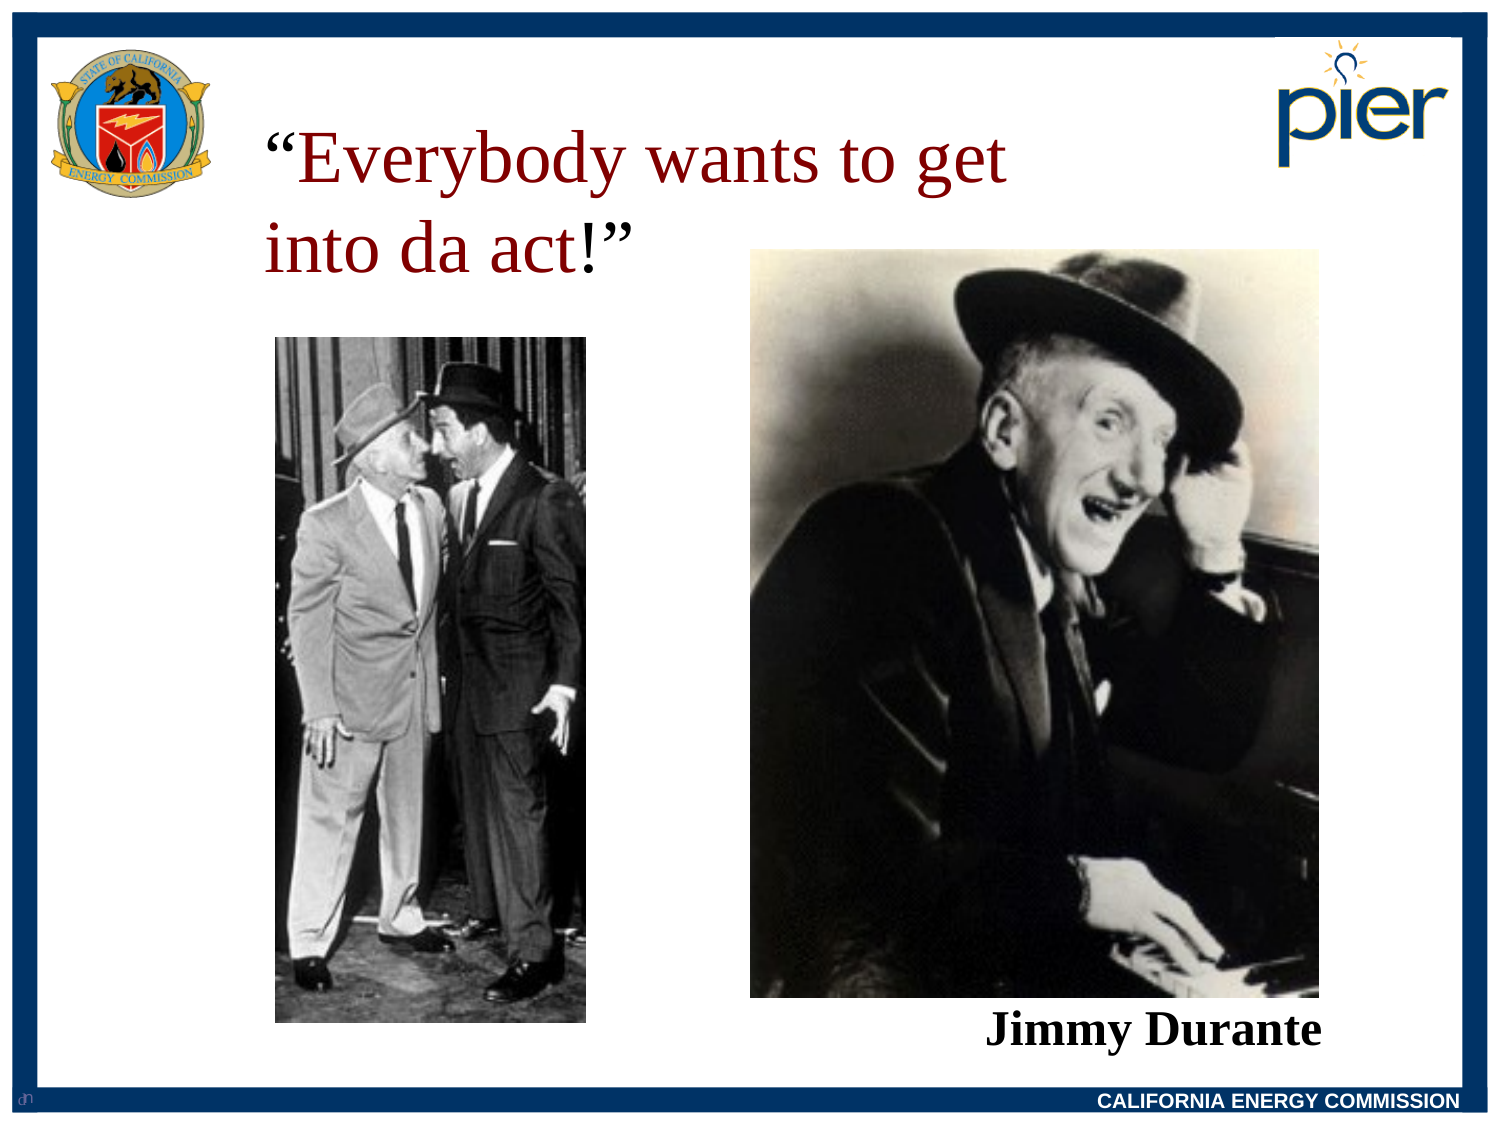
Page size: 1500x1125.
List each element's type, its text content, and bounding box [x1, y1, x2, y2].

picture [750, 249, 1319, 998]
text_box “Everybody wants to get into da act!” [249, 99, 1101, 296]
picture [1275, 37, 1451, 171]
picture [50, 49, 211, 198]
picture [275, 337, 586, 1023]
text_box Jimmy Durante [762, 987, 1338, 1064]
